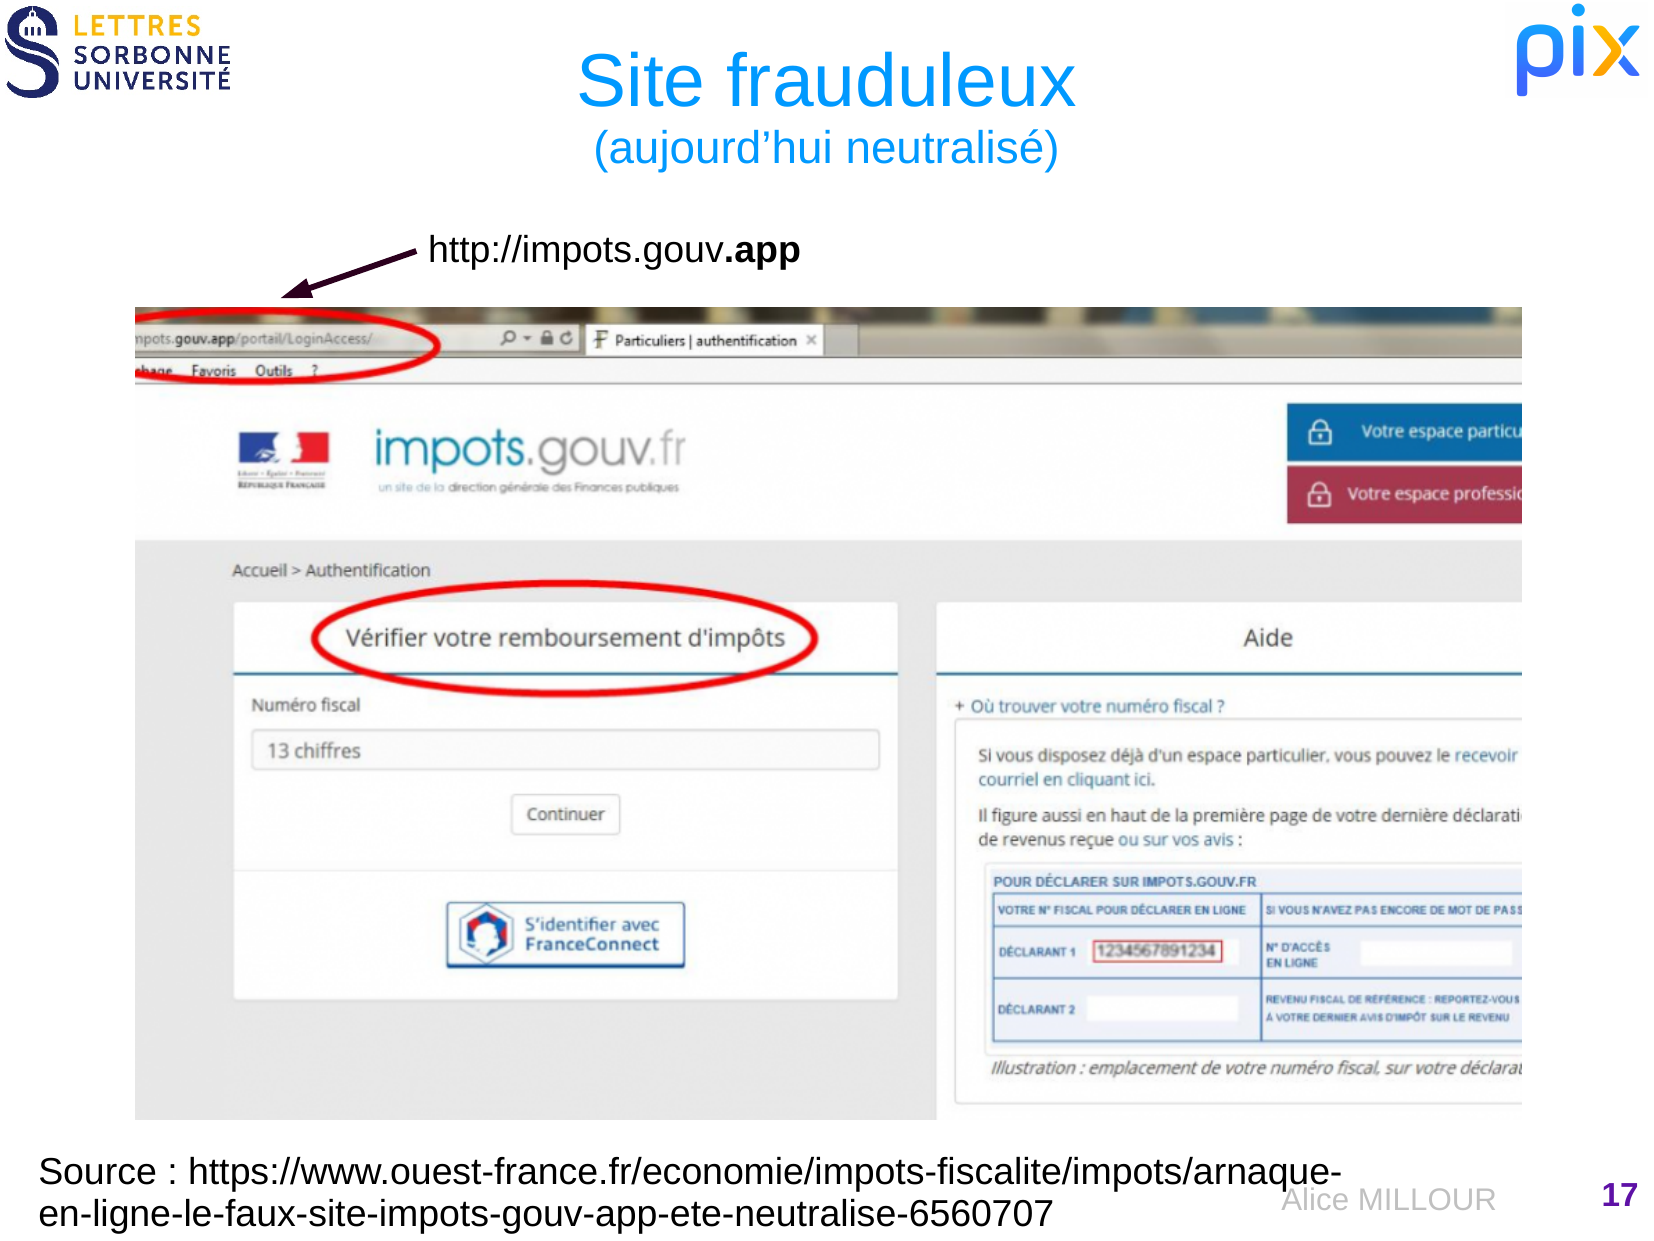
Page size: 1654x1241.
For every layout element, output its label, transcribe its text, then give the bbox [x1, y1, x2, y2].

picture [5, 6, 82, 98]
text_box Source : https://www.ouest-france.fr/economie/impots-fiscalite/impots/arnaque-en-ligne-le-faux-site-impots-gouv-app-ete-neutralise-6560707 [23, 1142, 1400, 1241]
picture [135, 307, 1522, 1120]
text_box http://impots.gouv.app [413, 221, 1223, 279]
title Site frauduleux (aujourd’hui neutralisé) [82, 2, 1571, 210]
picture [1571, 2, 1648, 98]
